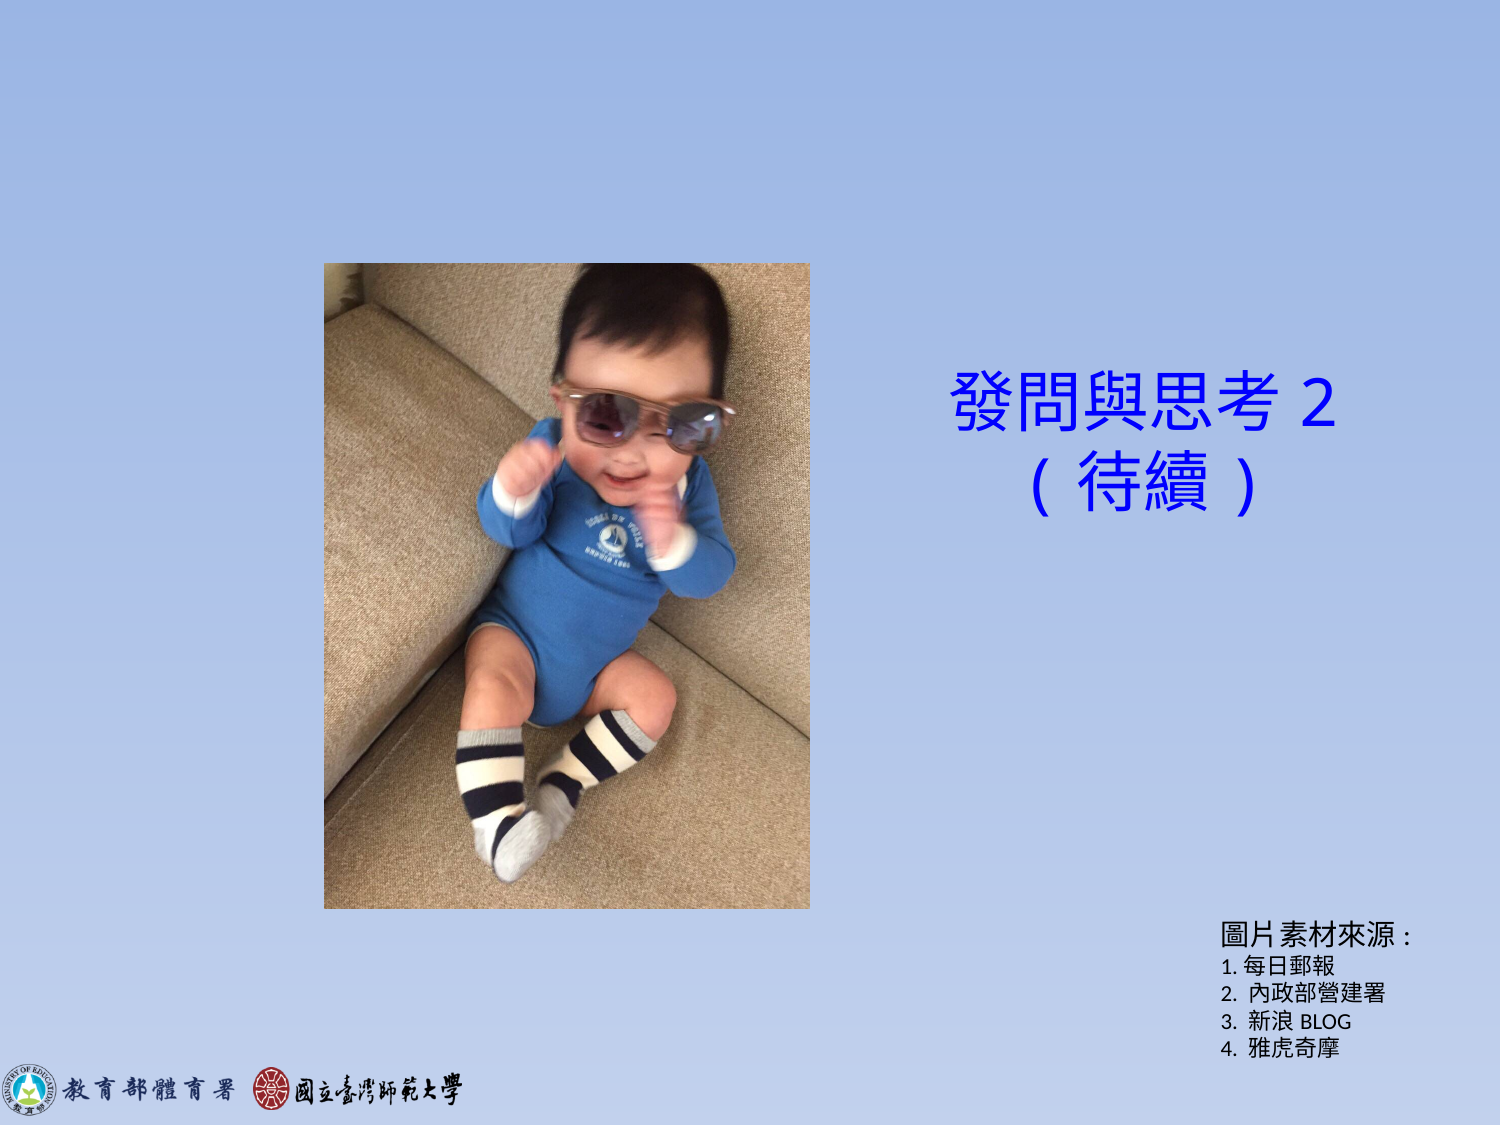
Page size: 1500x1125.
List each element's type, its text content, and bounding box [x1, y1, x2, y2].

list 發問與思考2 (待續) [564, 352, 1500, 937]
picture [324, 263, 810, 909]
text_box 圖片素材來源: 1.每日郵報 2. 內政部營建署 3. 新浪BLOG 4. 雅虎奇摩 [1206, 909, 1500, 1104]
